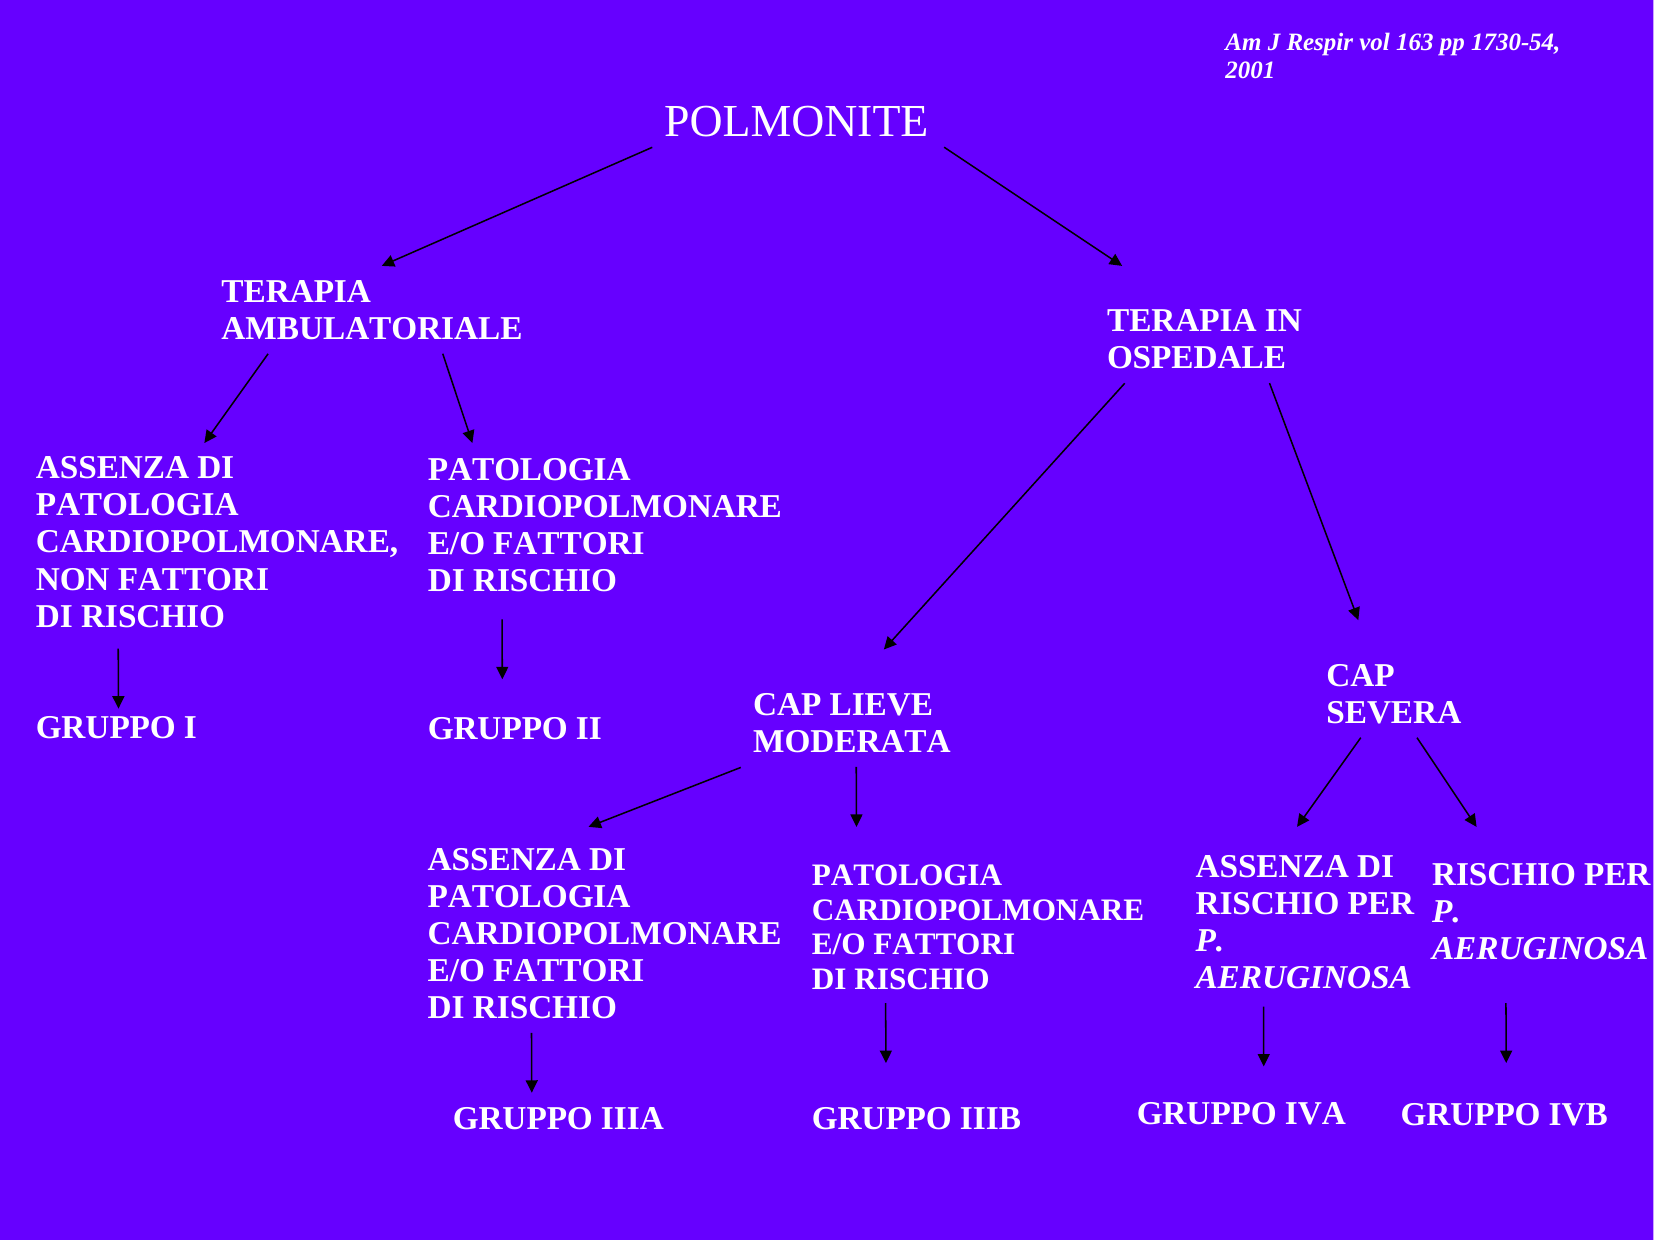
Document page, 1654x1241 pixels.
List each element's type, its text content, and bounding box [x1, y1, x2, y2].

text_box GRUPPO IVB [1385, 1088, 1624, 1141]
text_box ASSENZA DI RISCHIO PER P. AERUGINOSA [1180, 840, 1430, 1004]
text_box ASSENZA DI PATOLOGIA CARDIOPOLMONARE E/O FATTORI DI RISCHIO [413, 833, 798, 1034]
text_box GRUPPO IIIA [438, 1092, 680, 1145]
text_box RISCHIO PER P. AERUGINOSA [1417, 848, 1654, 975]
text_box POLMONITE [649, 88, 945, 178]
text_box PATOLOGIA CARDIOPOLMONARE E/O FATTORI DI RISCHIO [798, 849, 1160, 1004]
text_box PATOLOGIA CARDIOPOLMONARE E/O FATTORI DI RISCHIO GRUPPO II [414, 442, 798, 644]
text_box GRUPPO IVA [1122, 1087, 1361, 1140]
text_box TERAPIA AMBULATORIALE [206, 265, 538, 355]
text_box CAP LIEVE MODERATA [738, 678, 969, 768]
text_box Am J Respir vol 163 pp 1730-54, 2001 [1210, 21, 1595, 60]
text_box GRUPPO IIIB [797, 1092, 1037, 1145]
text_box TERAPIA IN OSPEDALE [1092, 294, 1318, 384]
text_box ASSENZA DI PATOLOGIA CARDIOPOLMONARE, NON FATTORI DI RISCHIO GRUPPO I [21, 441, 414, 680]
text_box CAP SEVERA [1311, 649, 1477, 768]
